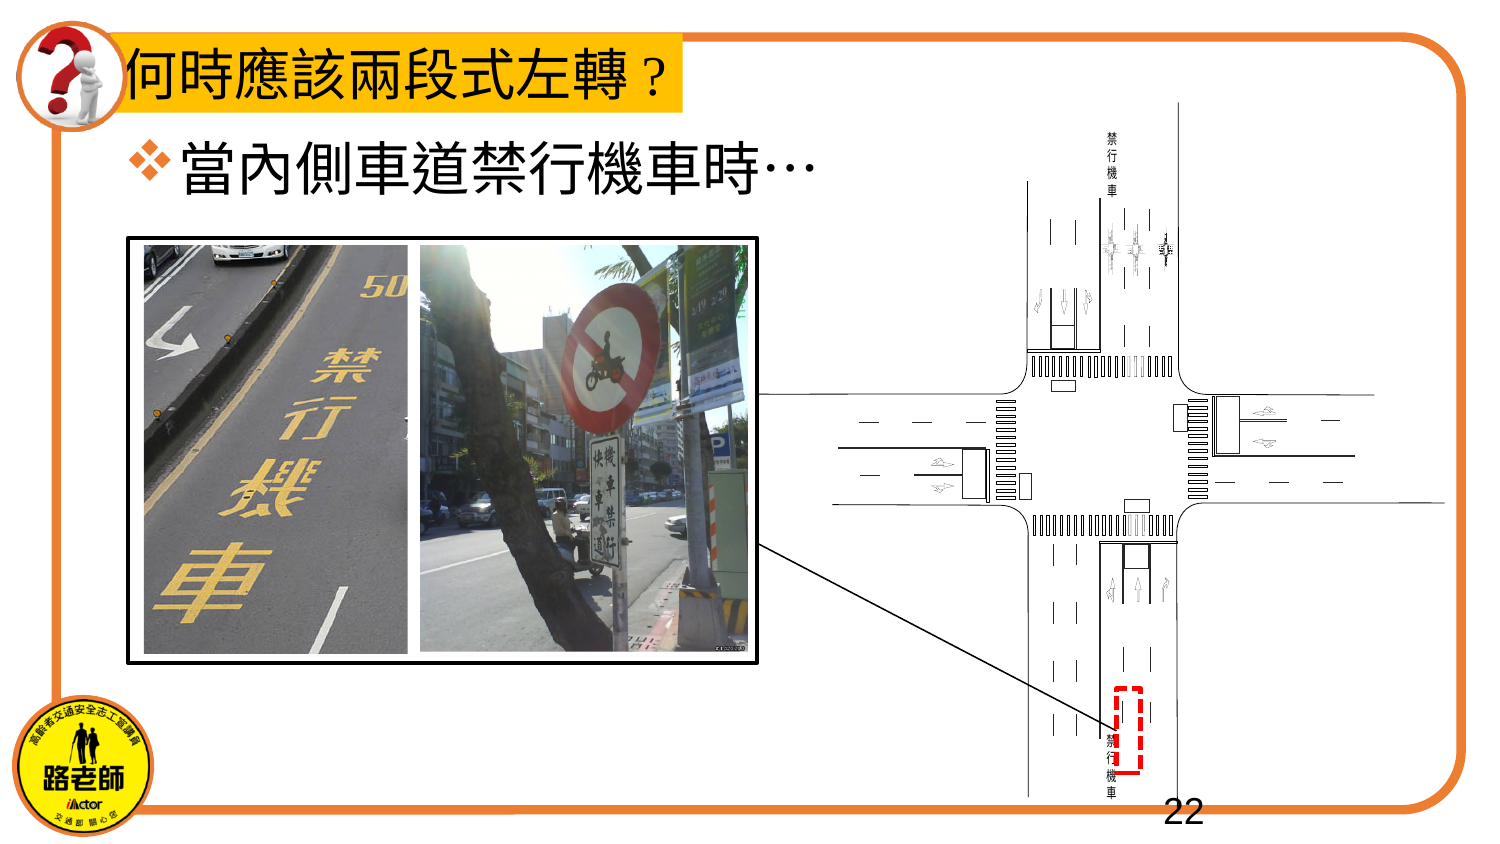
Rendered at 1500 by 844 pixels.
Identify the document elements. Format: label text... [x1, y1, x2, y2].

text_box 何時應該兩段式左轉? [130, 33, 683, 113]
picture [16, 699, 150, 833]
picture [757, 102, 1445, 809]
text_box 當內側車道禁行機車時… [112, 126, 1444, 760]
picture [14, 20, 130, 136]
